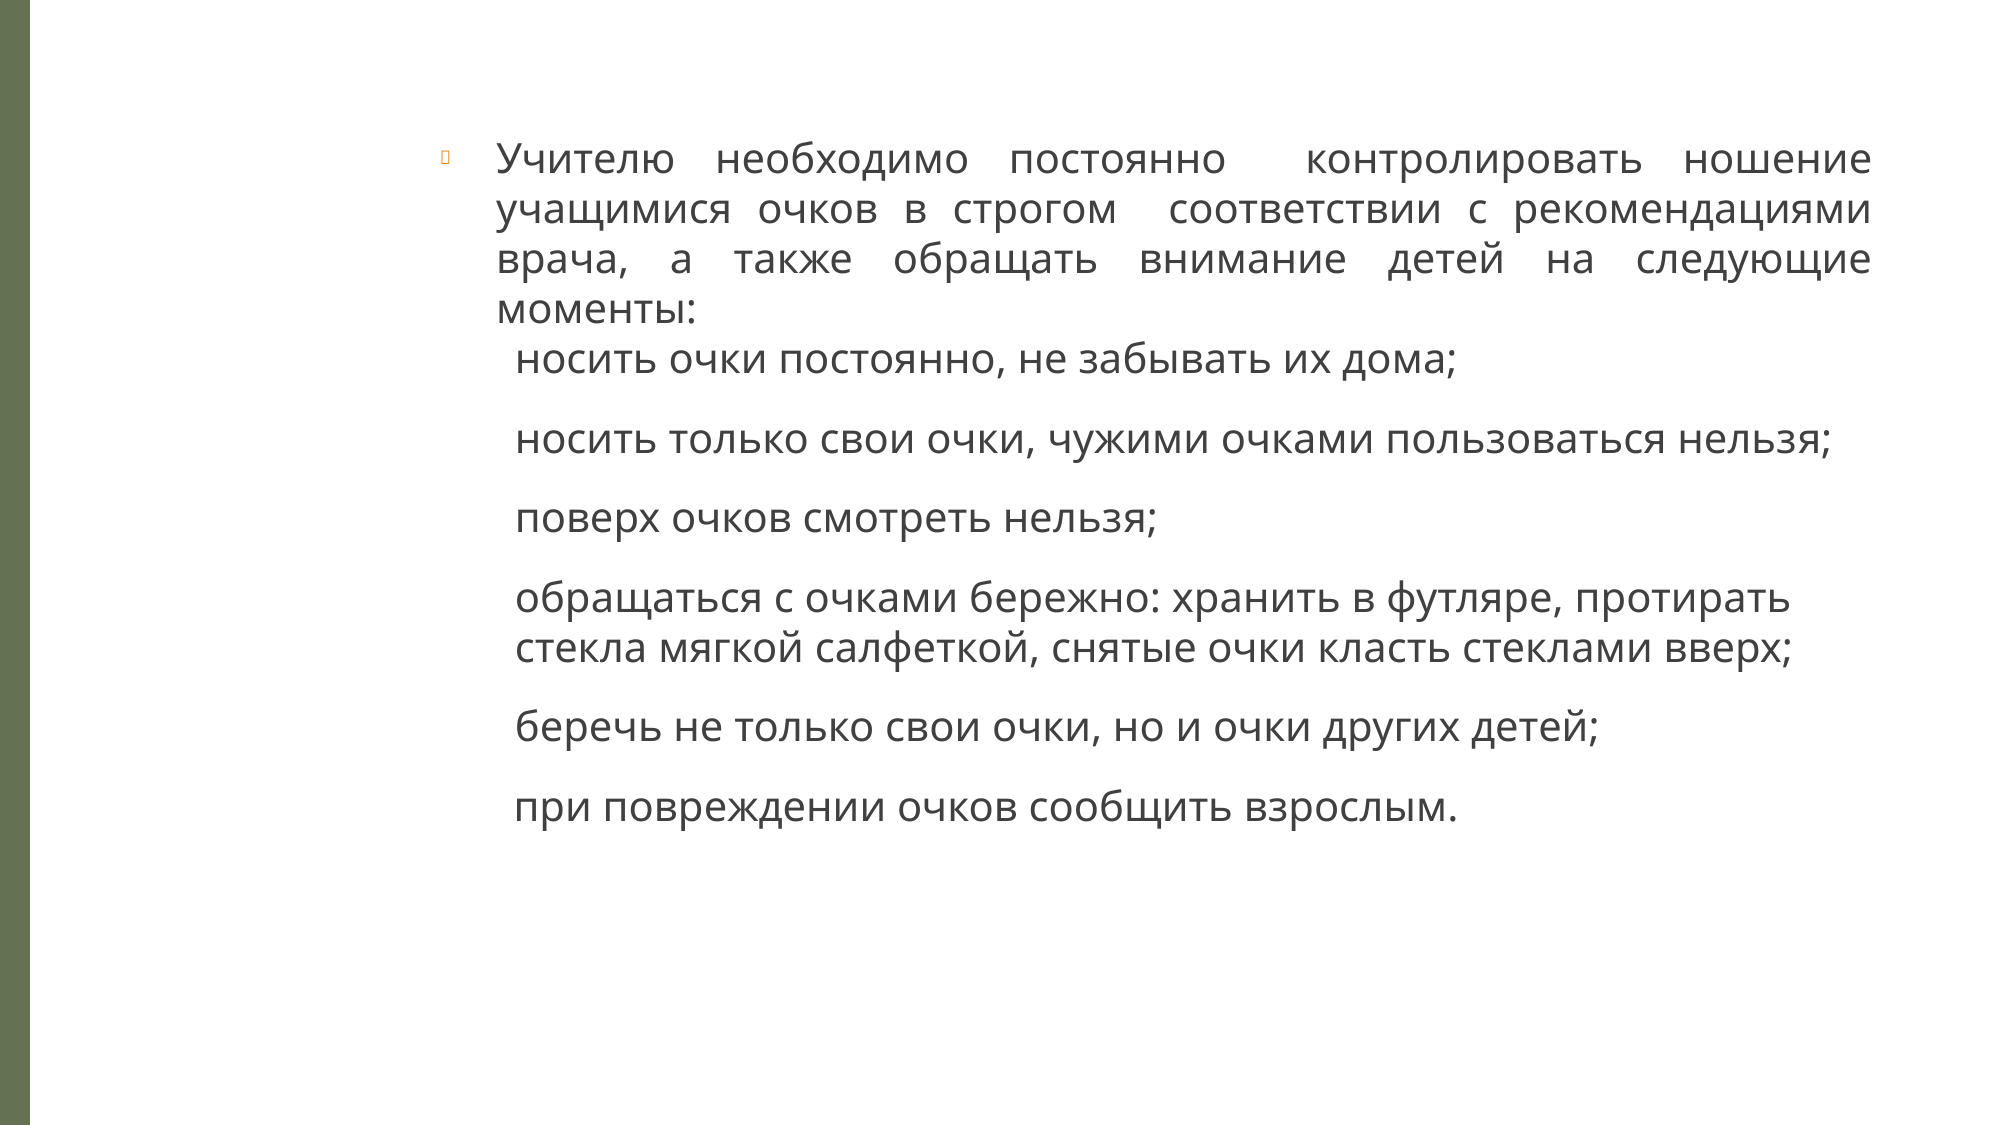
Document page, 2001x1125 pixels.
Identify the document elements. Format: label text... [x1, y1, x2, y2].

list Учителю необходимо постоянно контролировать ношение учащимися очков в строгом соответствии с рекомендациями врача, а также обращать внимание детей на следующие моменты: носить очки постоянно, не забывать их дома; носить только свои очки, чужими очками пользоваться нельзя; поверх очков смотреть нельзя; обращаться с очками бережно: хранить в футляре, протирать стекла мягкой салфеткой, снятые очки класть стеклами вверх; беречь не только свои очки, но и очки других детей; при повреждении очков сообщить взрослым. [424, 116, 1888, 970]
